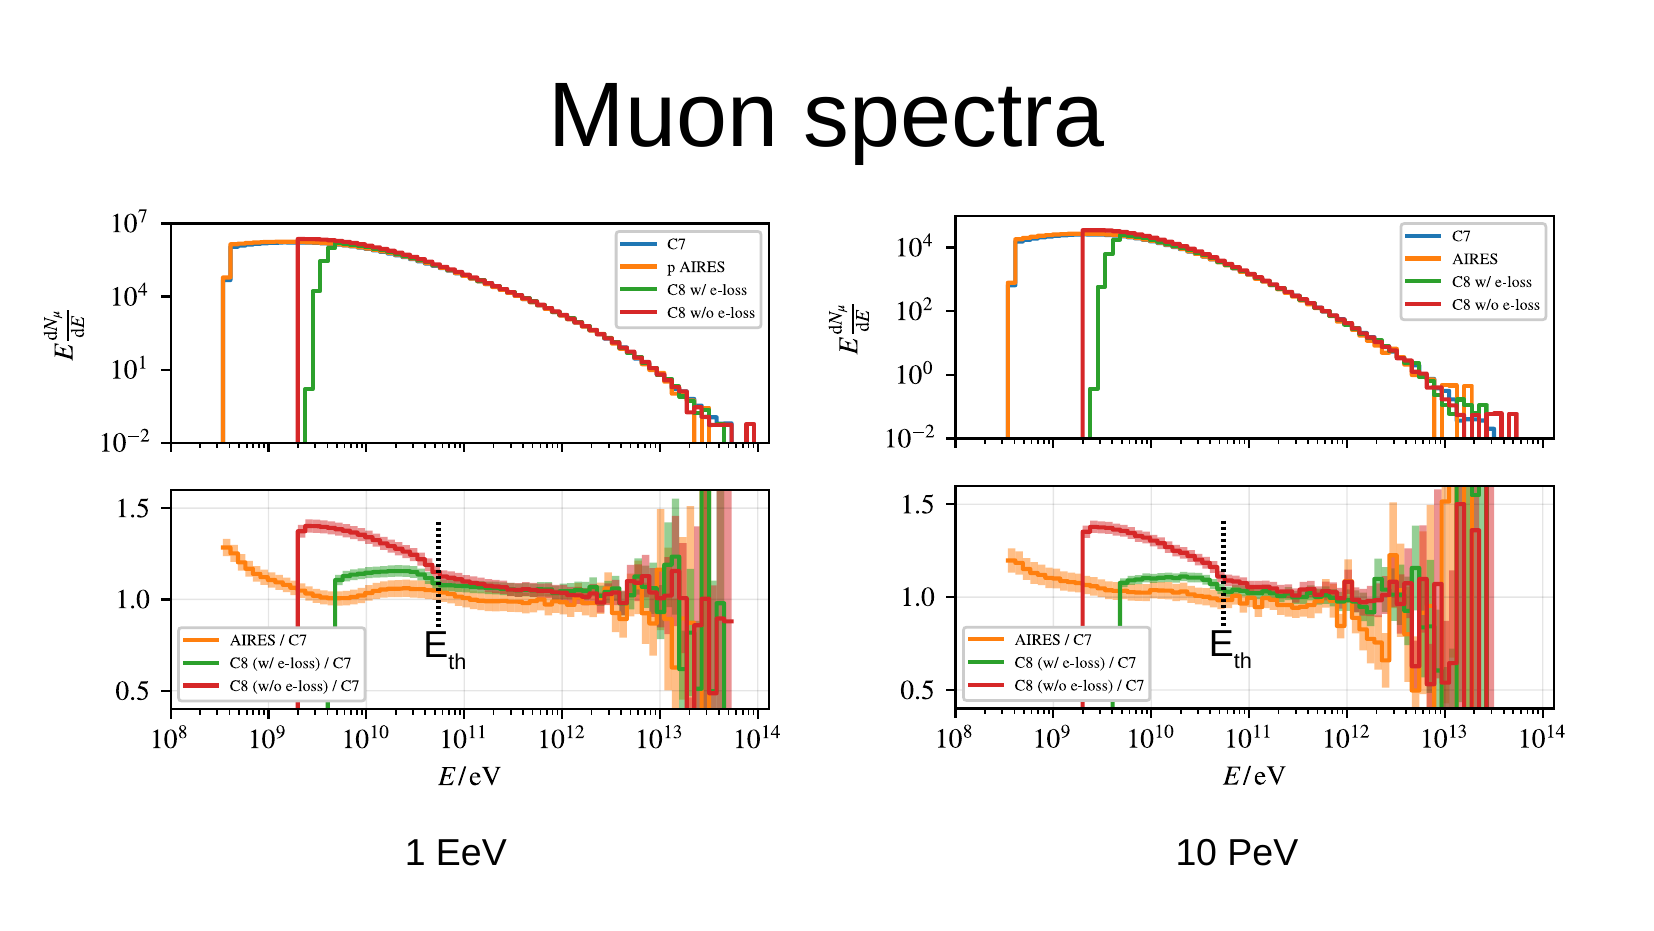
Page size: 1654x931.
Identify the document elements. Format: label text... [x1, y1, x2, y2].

picture [15, 183, 1598, 821]
text_box Eth [1194, 614, 1267, 681]
text_box 1 EeV [390, 824, 522, 882]
text_box Eth [408, 615, 482, 682]
title Muon spectra [82, 37, 1571, 183]
text_box 10 PeV [1160, 824, 1314, 882]
